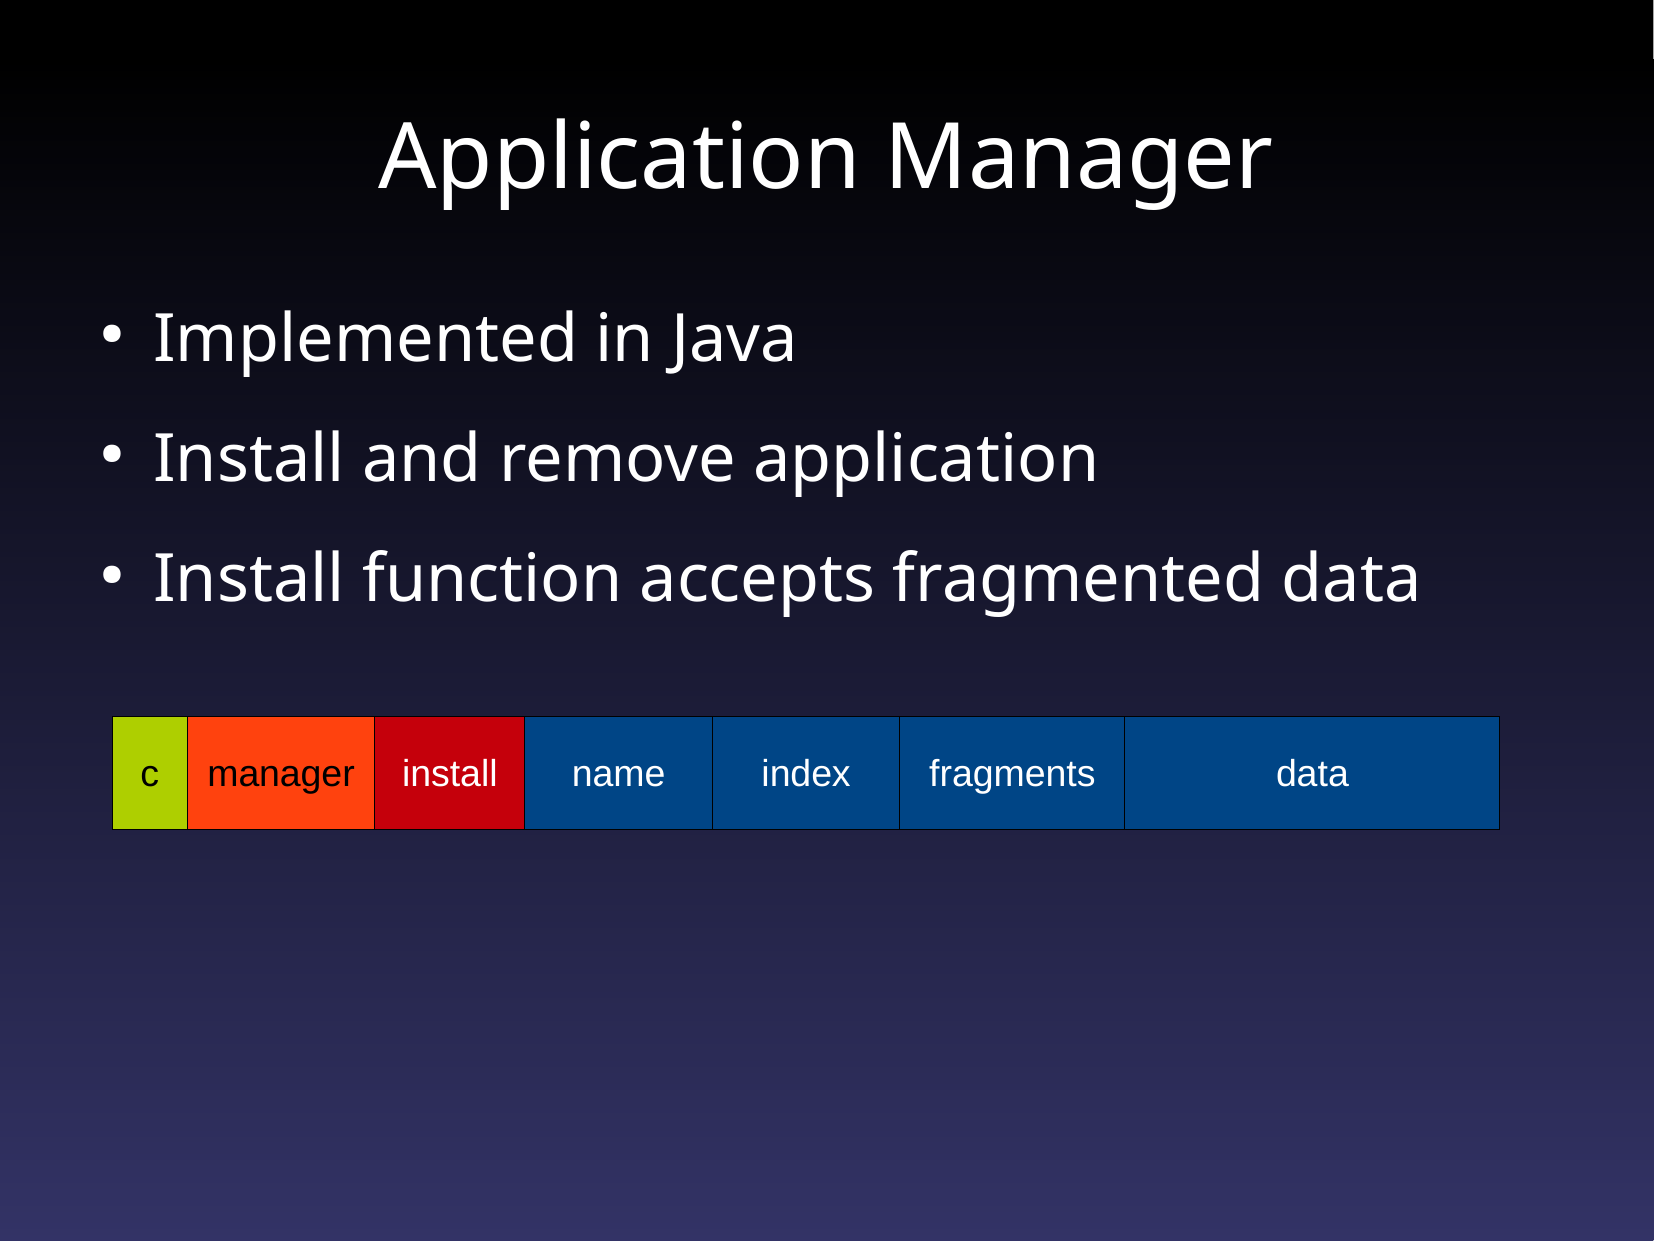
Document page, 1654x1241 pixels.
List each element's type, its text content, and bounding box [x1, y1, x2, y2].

text_box manager [187, 716, 374, 830]
text_box name [524, 716, 712, 830]
list Implemented in Java Install and remove application Install function accepts fragmented data [82, 290, 1571, 1094]
text_box fragments [899, 716, 1124, 830]
title Application Manager [82, 56, 1571, 249]
text_box index [712, 716, 899, 830]
text_box install [374, 716, 524, 830]
text_box c [112, 716, 187, 830]
text_box data [1124, 716, 1500, 830]
